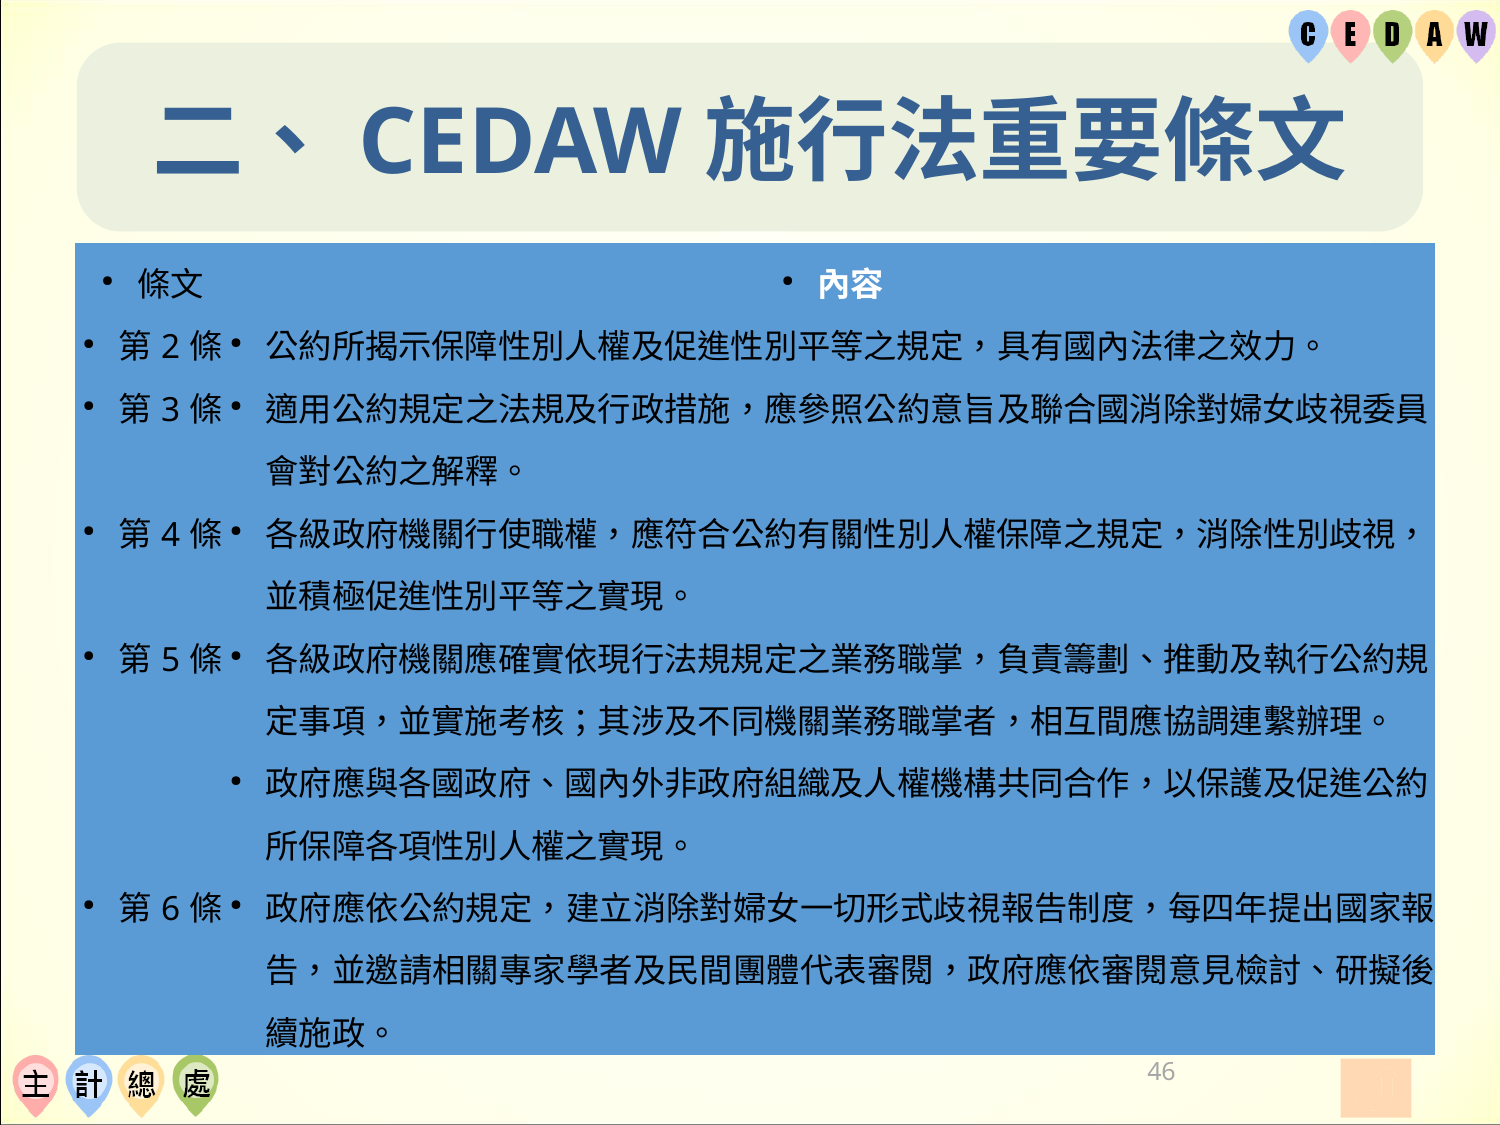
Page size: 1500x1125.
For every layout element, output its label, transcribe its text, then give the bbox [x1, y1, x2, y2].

table_cell 第2條 [75, 306, 230, 369]
table_cell 第6條 [75, 868, 230, 1055]
table_cell 第3條 [75, 369, 230, 493]
table_cell 第4條 [75, 493, 230, 618]
text_box [1132, 1042, 1483, 1118]
title 二、CEDAW施行法重要條文 [75, 42, 1426, 231]
table_cell 政府應依公約規定，建立消除對婦女一切形式歧視報告制度，每四年提出國家報告，並邀請相關專家學者及民間團體代表審閱，政府應依審閱意見檢討、研擬後續施政。 [230, 868, 1435, 1055]
table_cell 各級政府機關應確實依現行法規規定之業務職掌，負責籌劃、推動及執行公約規定事項，並實施考核；其涉及不同機關業務職掌者，相互間應協調連繫辦理。 政府應與各國政府、國內外非政府組織及人權機構共同合作，以保護及促進公約所保障各項性別人權之實現。 [230, 618, 1435, 868]
table_header 內容 [230, 243, 1435, 306]
table_cell 公約所揭示保障性別人權及促進性別平等之規定，具有國內法律之效力。 [230, 306, 1435, 369]
table_cell 適用公約規定之法規及行政措施，應參照公約意旨及聯合國消除對婦女歧視委員會對公約之解釋。 [230, 369, 1435, 493]
table_header 條文 [75, 243, 230, 306]
table_cell 第5條 [75, 618, 230, 868]
table_cell 各級政府機關行使職權，應符合公約有關性別人權保障之規定，消除性別歧視，並積極促進性別平等之實現。 [230, 493, 1435, 618]
